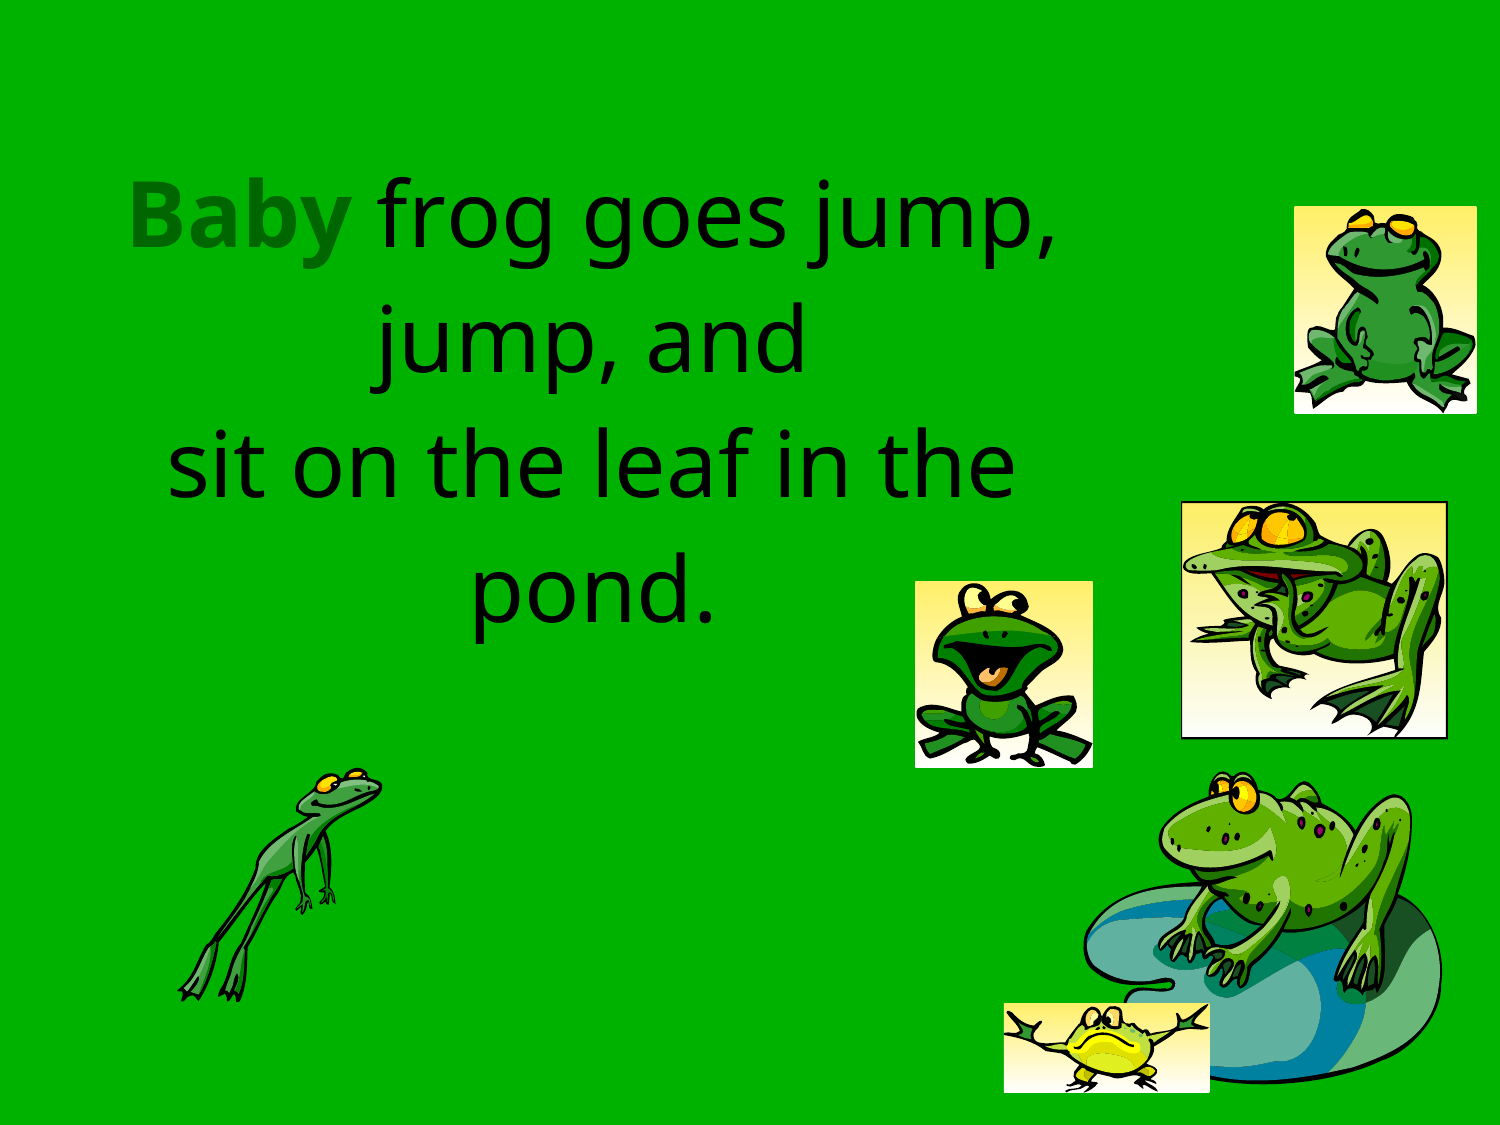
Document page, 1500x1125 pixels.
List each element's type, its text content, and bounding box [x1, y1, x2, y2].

picture [915, 581, 1447, 1093]
picture [177, 767, 384, 1004]
title Baby frog goes jump, jump, and sit on the leaf in the pond. [29, 130, 1157, 657]
picture [1181, 501, 1447, 739]
picture [1294, 206, 1477, 414]
